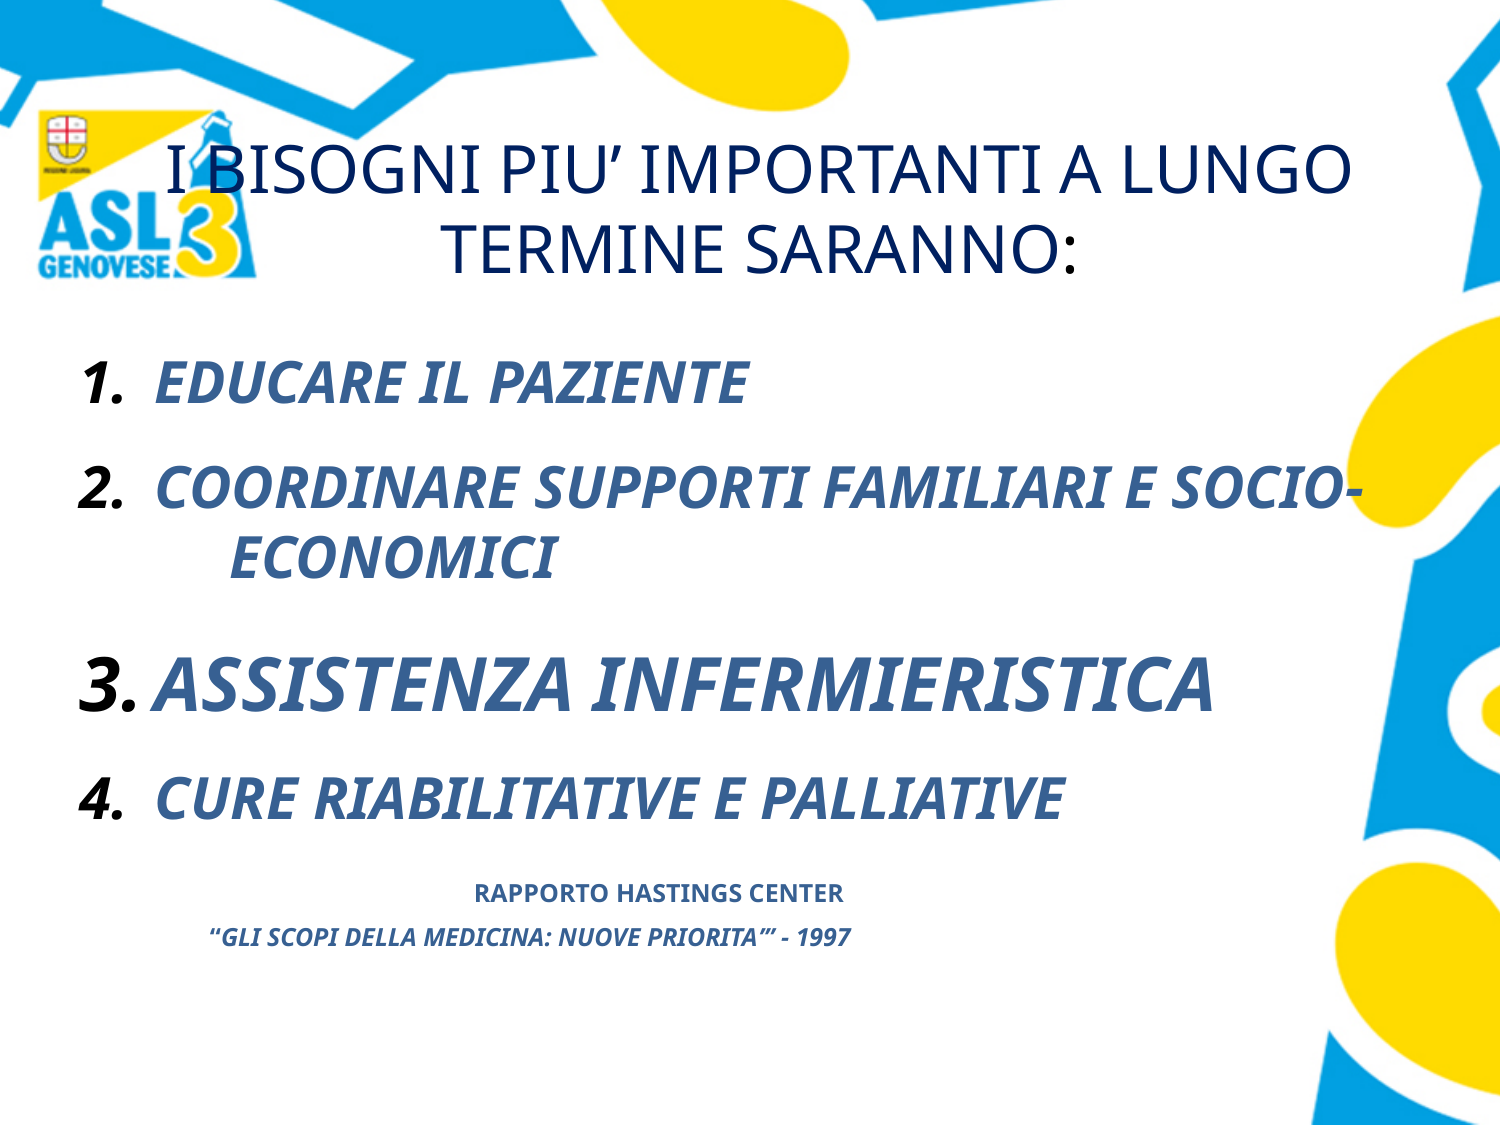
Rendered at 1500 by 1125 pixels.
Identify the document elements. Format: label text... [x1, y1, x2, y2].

text_box EDUCARE IL PAZIENTE COORDINARE SUPPORTI FAMILIARI E SOCIO-ECONOMICI ASSISTENZA INFERMIERISTICA CURE RIABILITATIVE E PALLIATIVE [64, 337, 1450, 839]
text_box I BISOGNI PIU’ IMPORTANTI A LUNGO TERMINE SARANNO: [150, 118, 1450, 337]
text_box RAPPORTO HASTINGS CENTER “GLI SCOPI DELLA MEDICINA: NUOVE PRIORITA’” - 1997 [194, 869, 1288, 1029]
text_box [1074, 1042, 1426, 1103]
